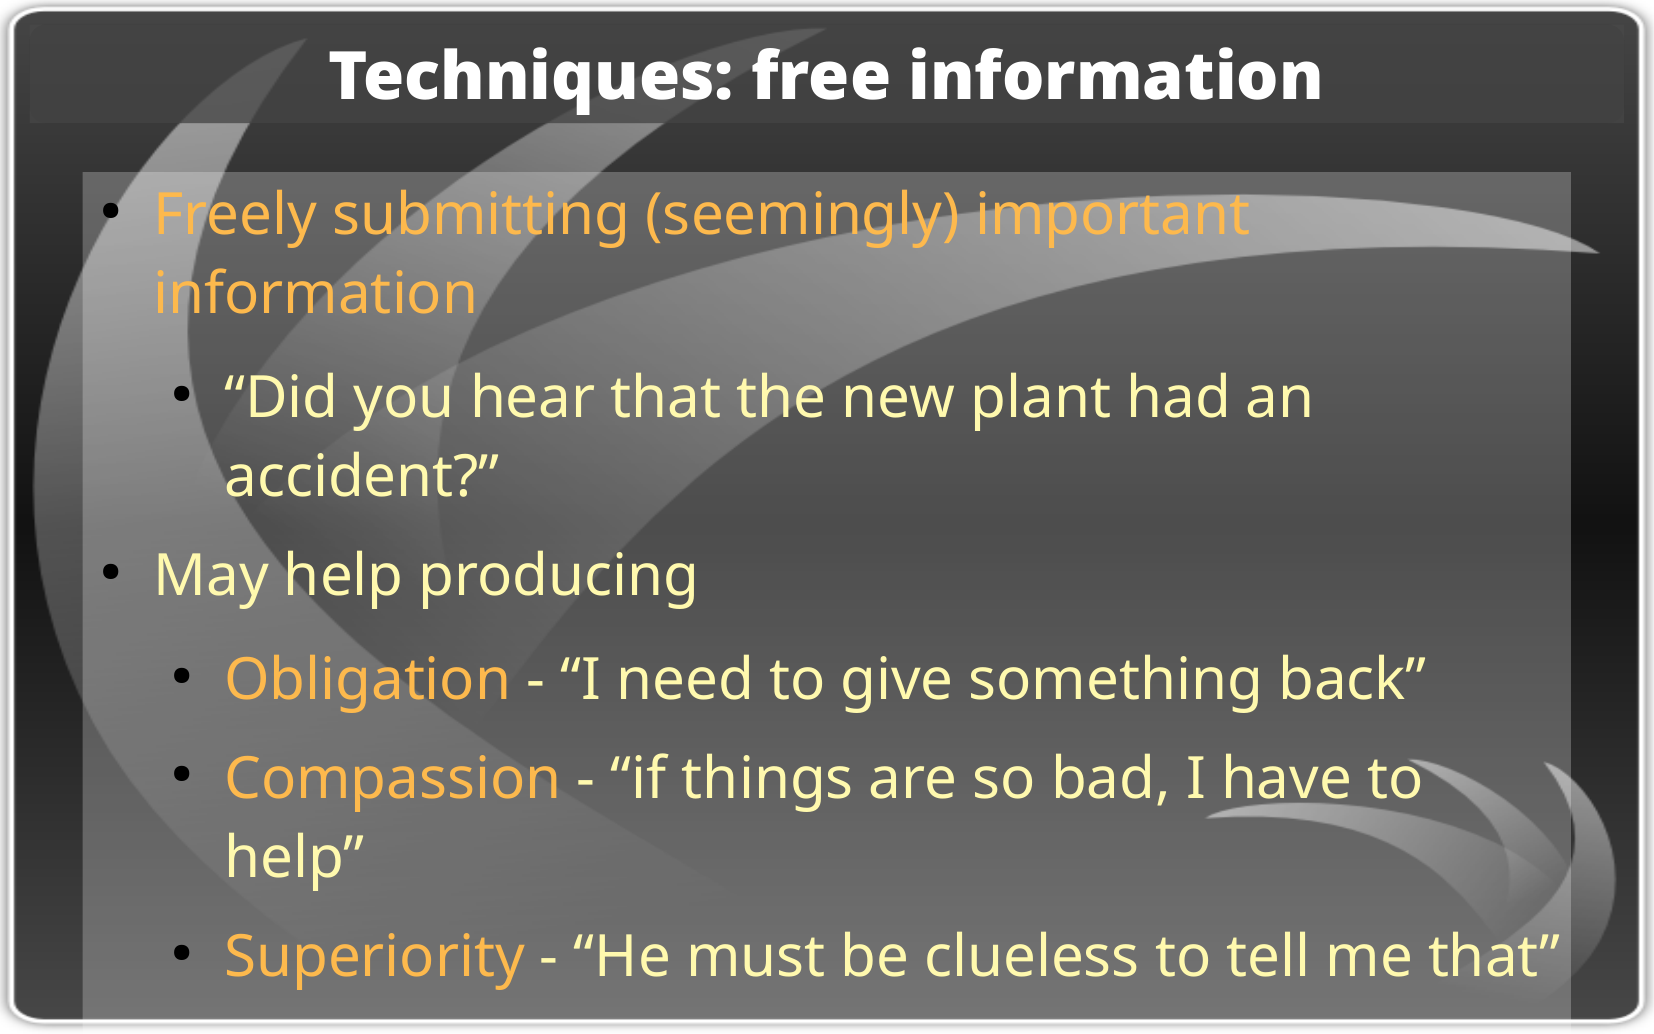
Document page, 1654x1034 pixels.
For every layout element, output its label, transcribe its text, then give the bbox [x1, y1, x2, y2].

list Freely submitting (seemingly) important information “Did you hear that the new plant had an accident?” May help producing Obligation - “I need to give something back” Compassion - “if things are so bad, I have to help” Superiority - “He must be clueless to tell me that” … [82, 172, 1571, 838]
title Techniques: free information [29, 24, 1625, 124]
picture [0, 0, 1654, 1034]
